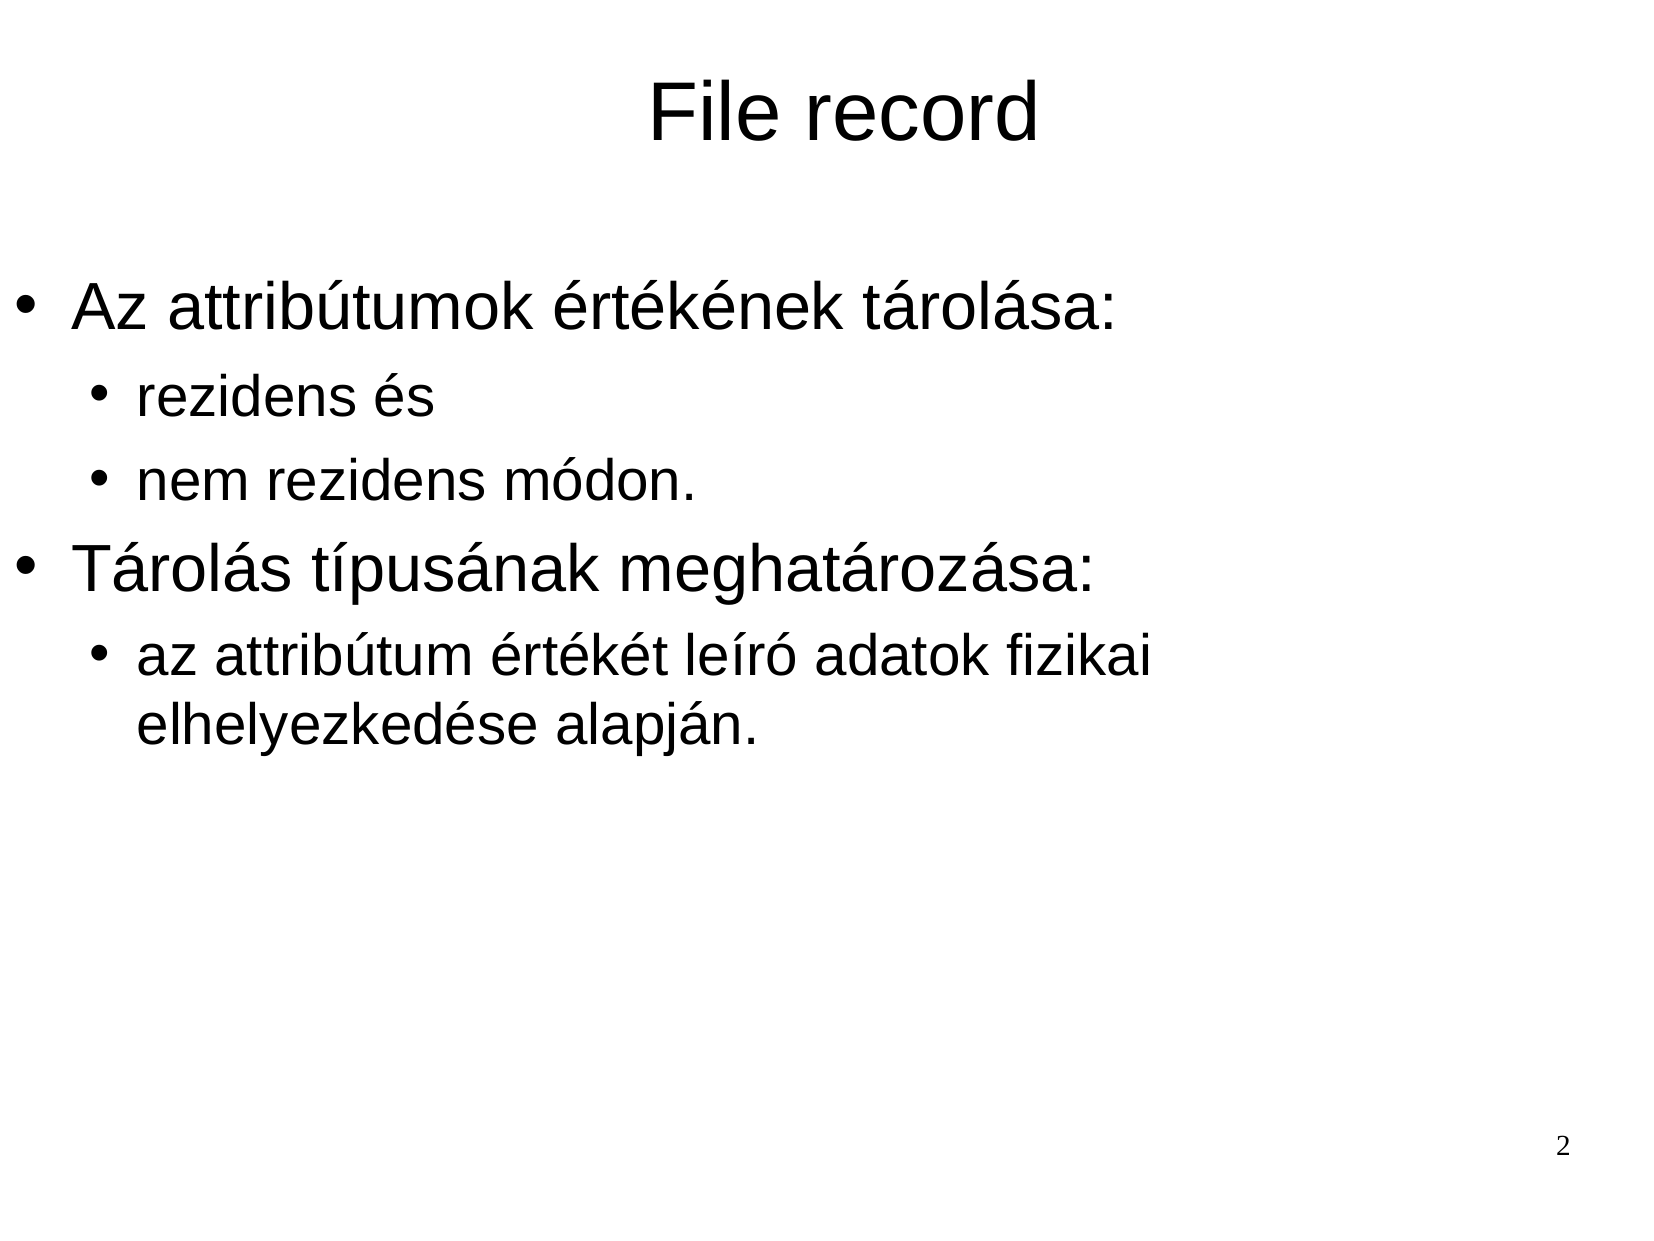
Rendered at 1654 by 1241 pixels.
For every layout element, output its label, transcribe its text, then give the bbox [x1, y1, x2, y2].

list Az attribútumok értékének tárolása: rezidens és nem rezidens módon. Tárolás típusának meghatározása: az attribútum értékét leíró adatok fizikai elhelyezkedése alapján. [0, 255, 1622, 1194]
title File record [123, 34, 1530, 180]
